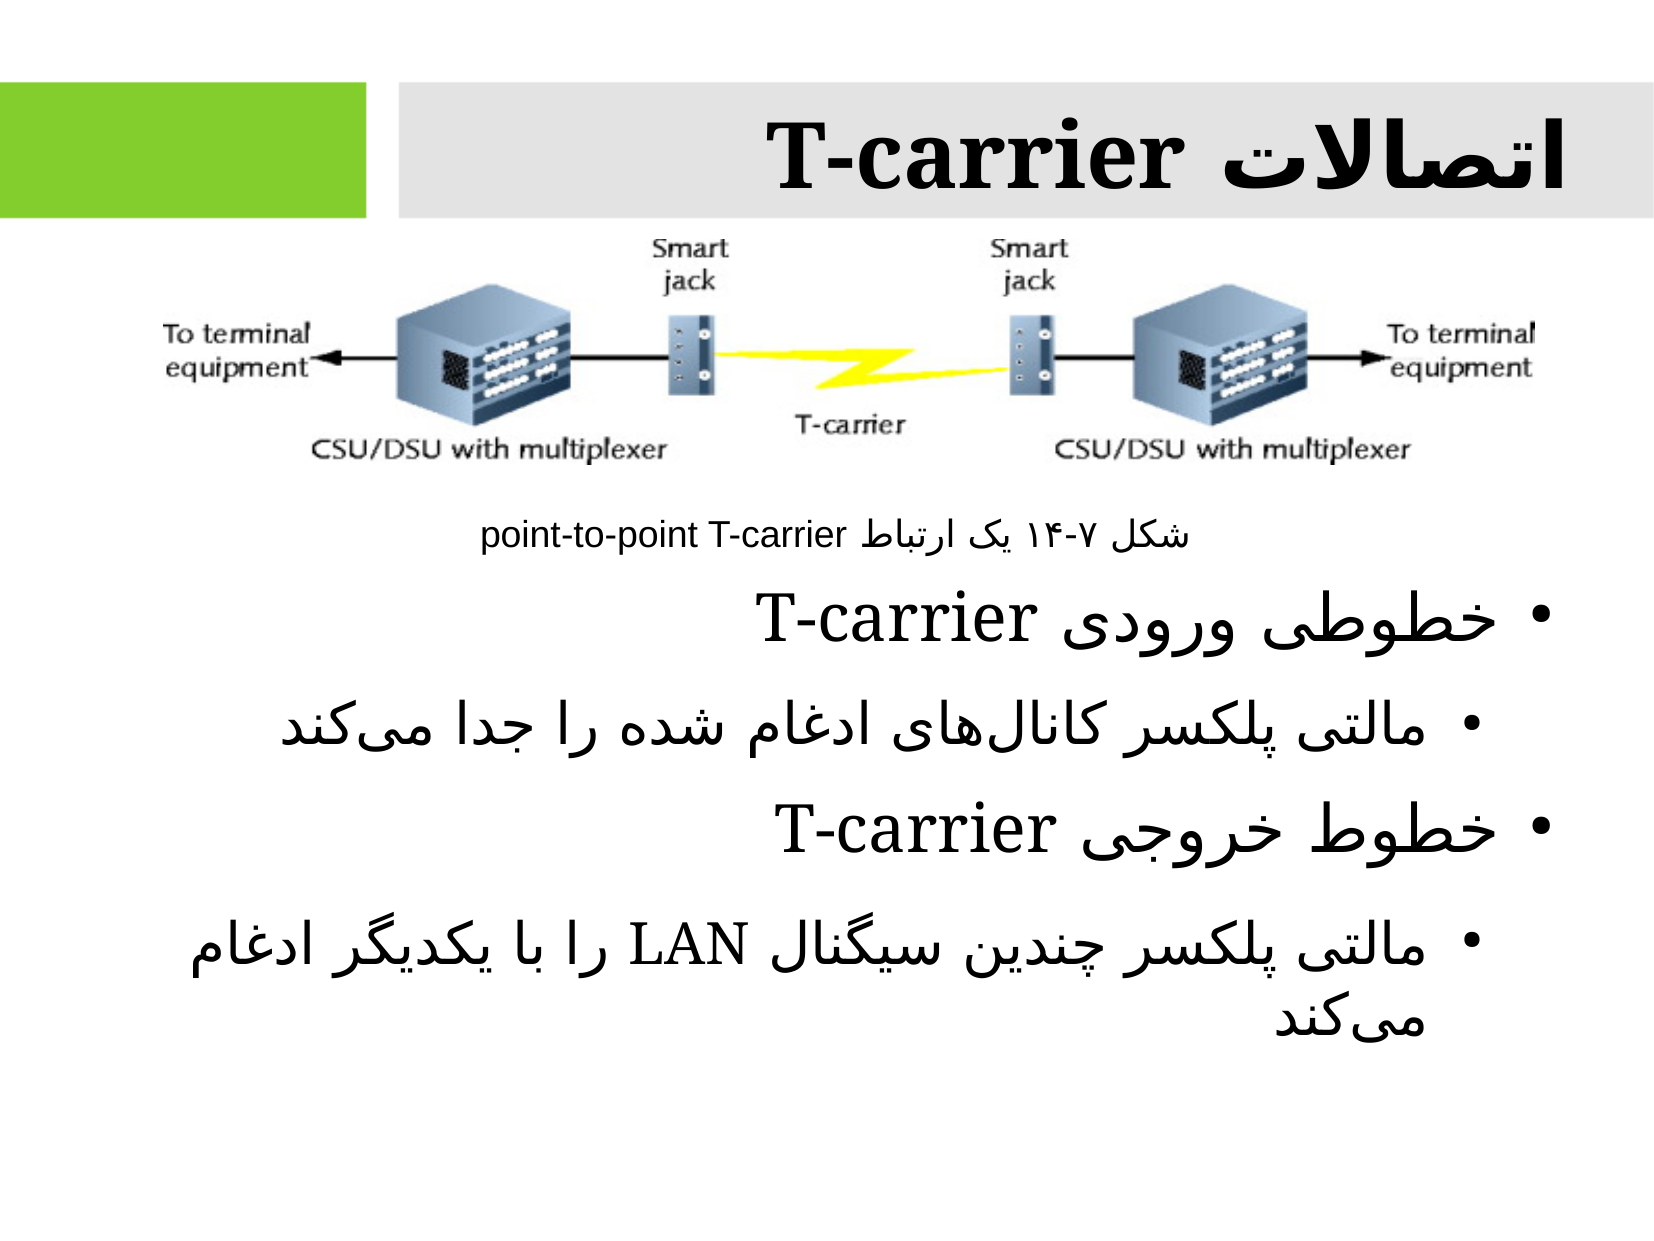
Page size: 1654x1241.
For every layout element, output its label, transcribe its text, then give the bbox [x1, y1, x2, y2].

list خطوطی ورودی T-carrier مالتی پلکسر کانال‌های ادغام شده را جدا می‌کند خطوط خروجی T-carrier مالتی پلکسر چندین سیگنال LAN را با یکدیگر ادغام می‌کند [82, 570, 1571, 1109]
title اتصالات T-carrier [82, 49, 1571, 257]
picture [0, 0, 1654, 1241]
text_box شکل ۷-۱۴ یک ارتباط point-to-point T-carrier [149, 502, 1242, 563]
